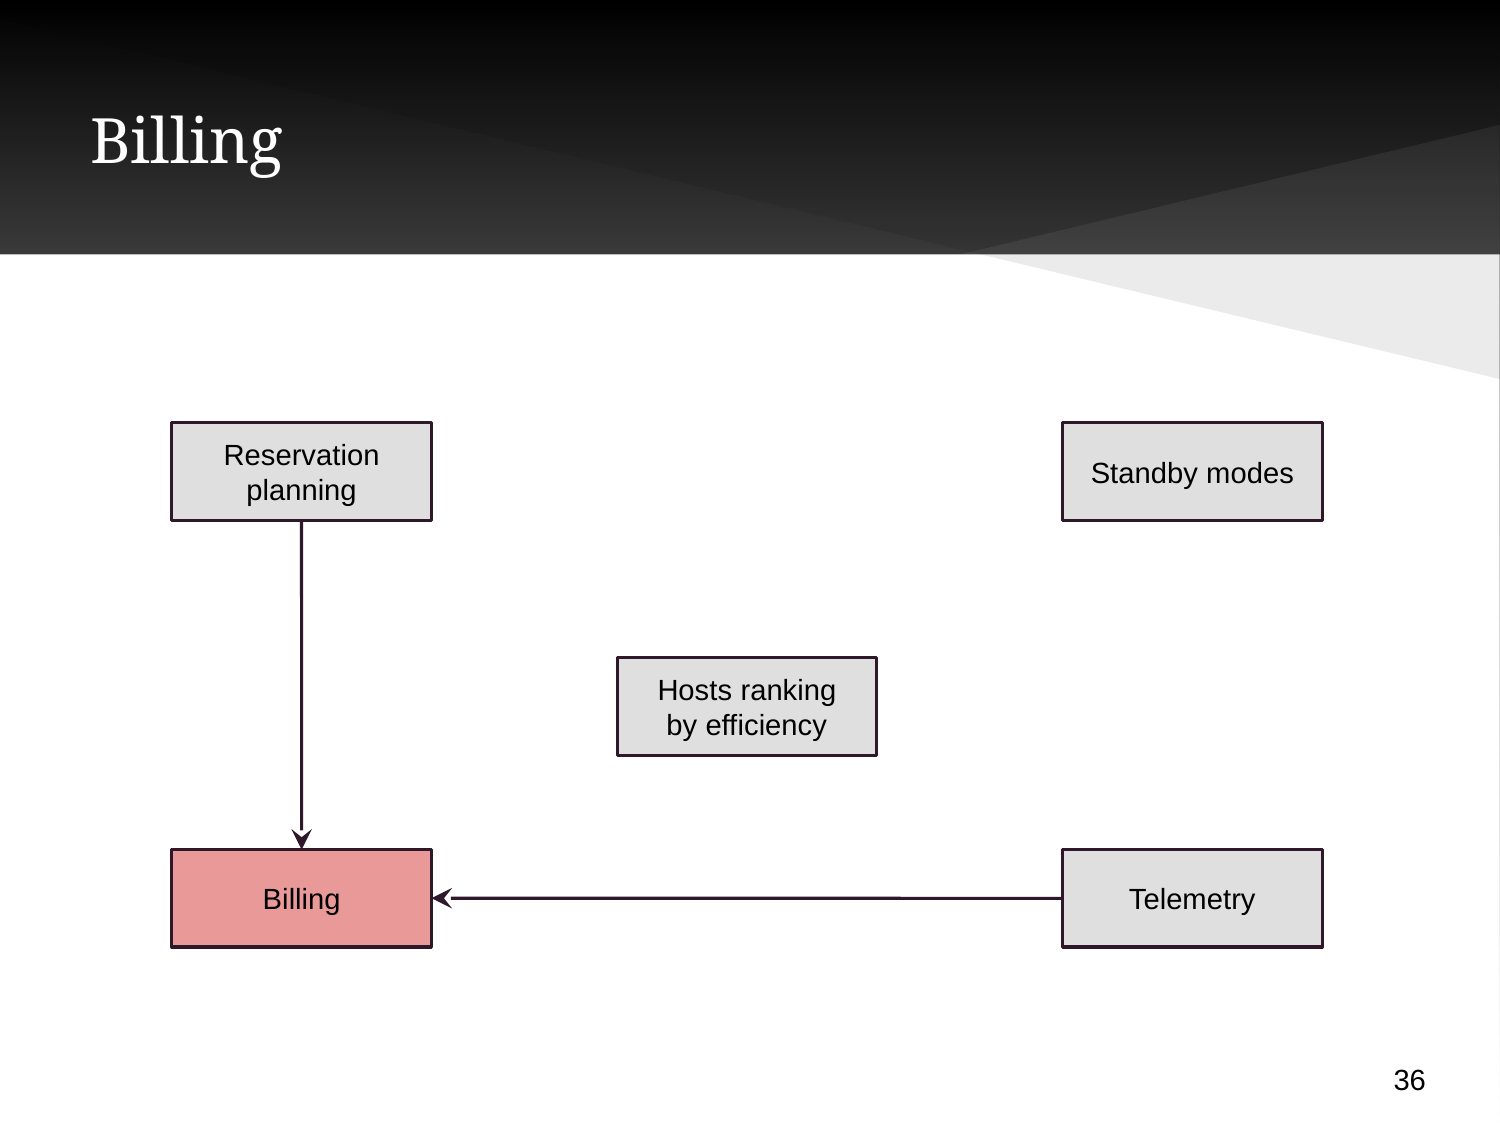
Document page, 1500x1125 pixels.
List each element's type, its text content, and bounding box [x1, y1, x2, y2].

text_box Hosts ranking by efficiency [617, 657, 877, 756]
text_box 36 [1378, 1046, 1471, 1097]
text_box Standby modes [1062, 422, 1323, 521]
title Billing [75, 45, 1425, 233]
text_box Telemetry [1062, 849, 1323, 948]
text_box Reservation planning [171, 422, 432, 521]
text_box Billing [171, 849, 432, 948]
